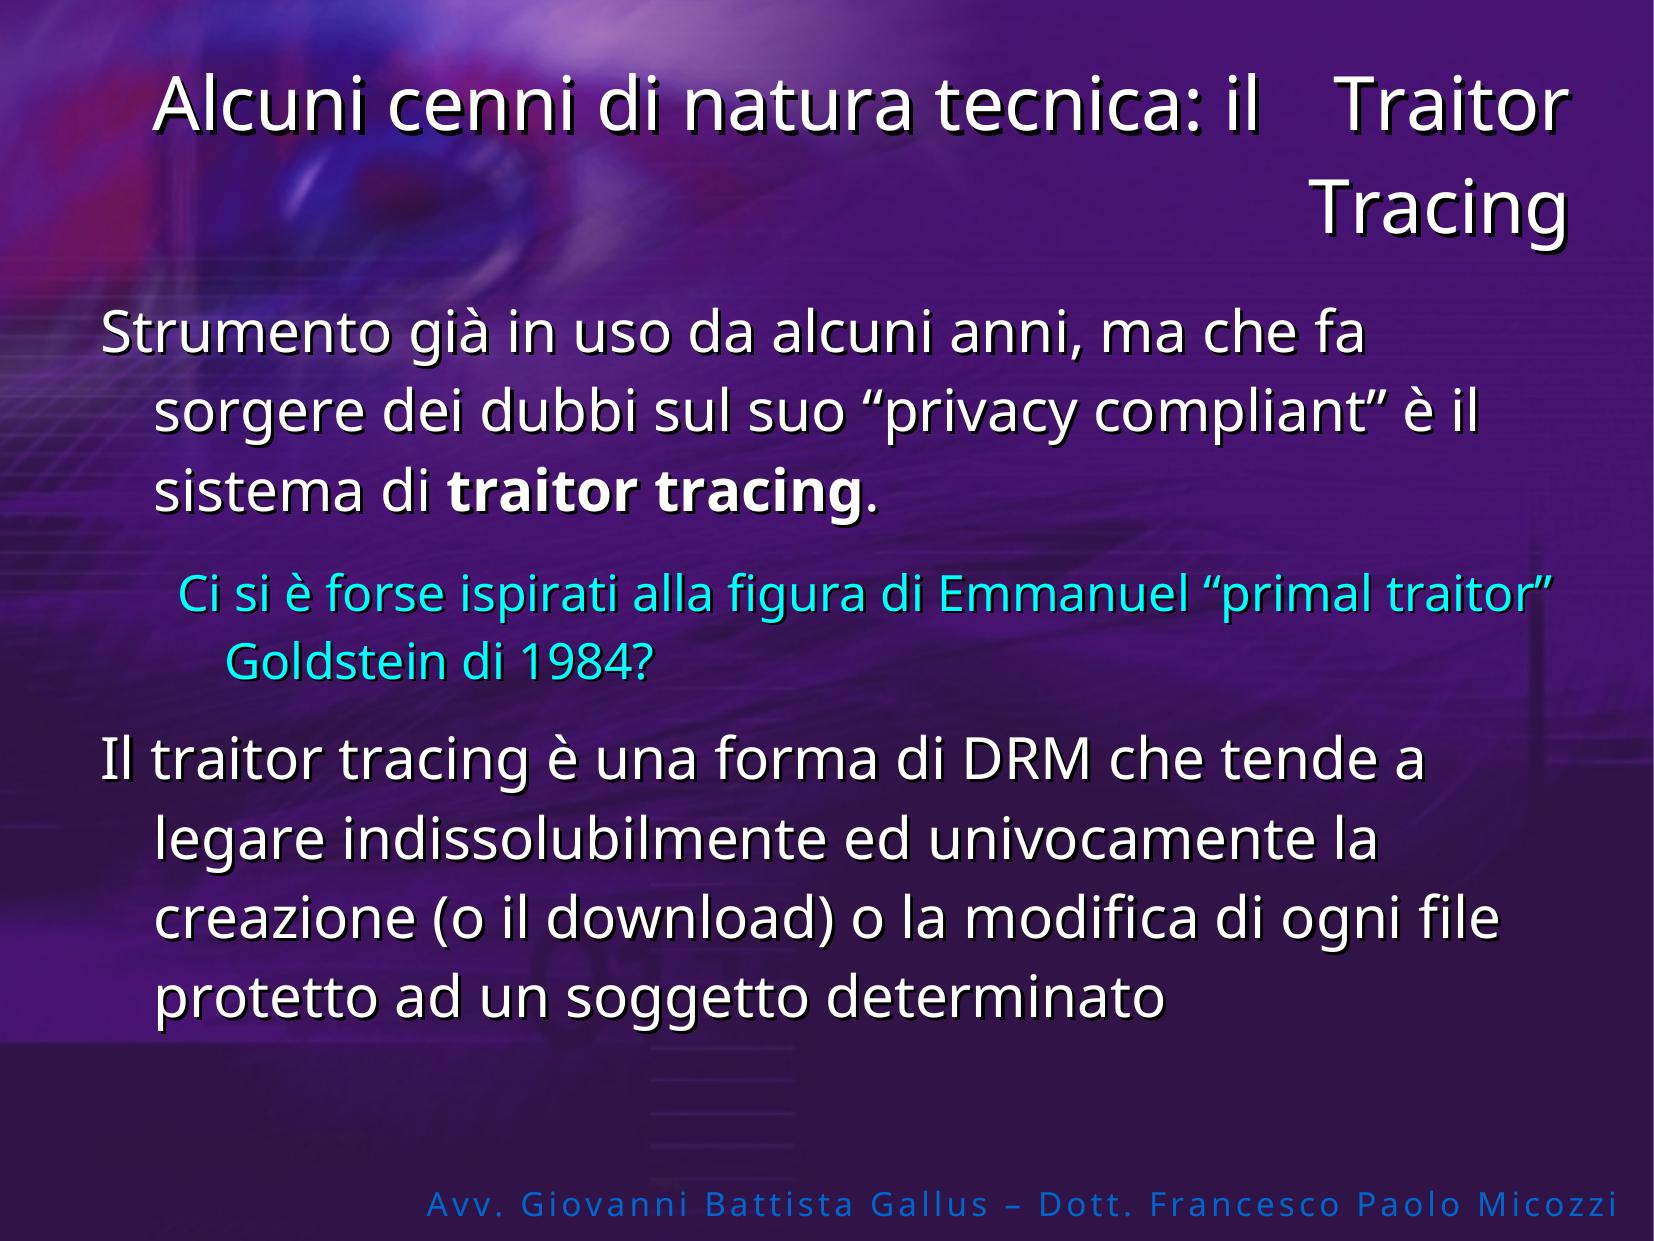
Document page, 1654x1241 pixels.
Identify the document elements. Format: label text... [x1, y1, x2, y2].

list Strumento già in uso da alcuni anni, ma che fa sorgere dei dubbi sul suo “privacy compliant” è il sistema di traitor tracing. Ci si è forse ispirati alla figura di Emmanuel “primal traitor” Goldstein di 1984? Il traitor tracing è una forma di DRM che tende a legare indissolubilmente ed univocamente la creazione (o il download) o la modifica di ogni file protetto ad un soggetto determinato [82, 290, 1571, 1109]
picture [0, 0, 1654, 1241]
title Alcuni cenni di natura tecnica: il Traitor Tracing [82, 49, 1571, 257]
